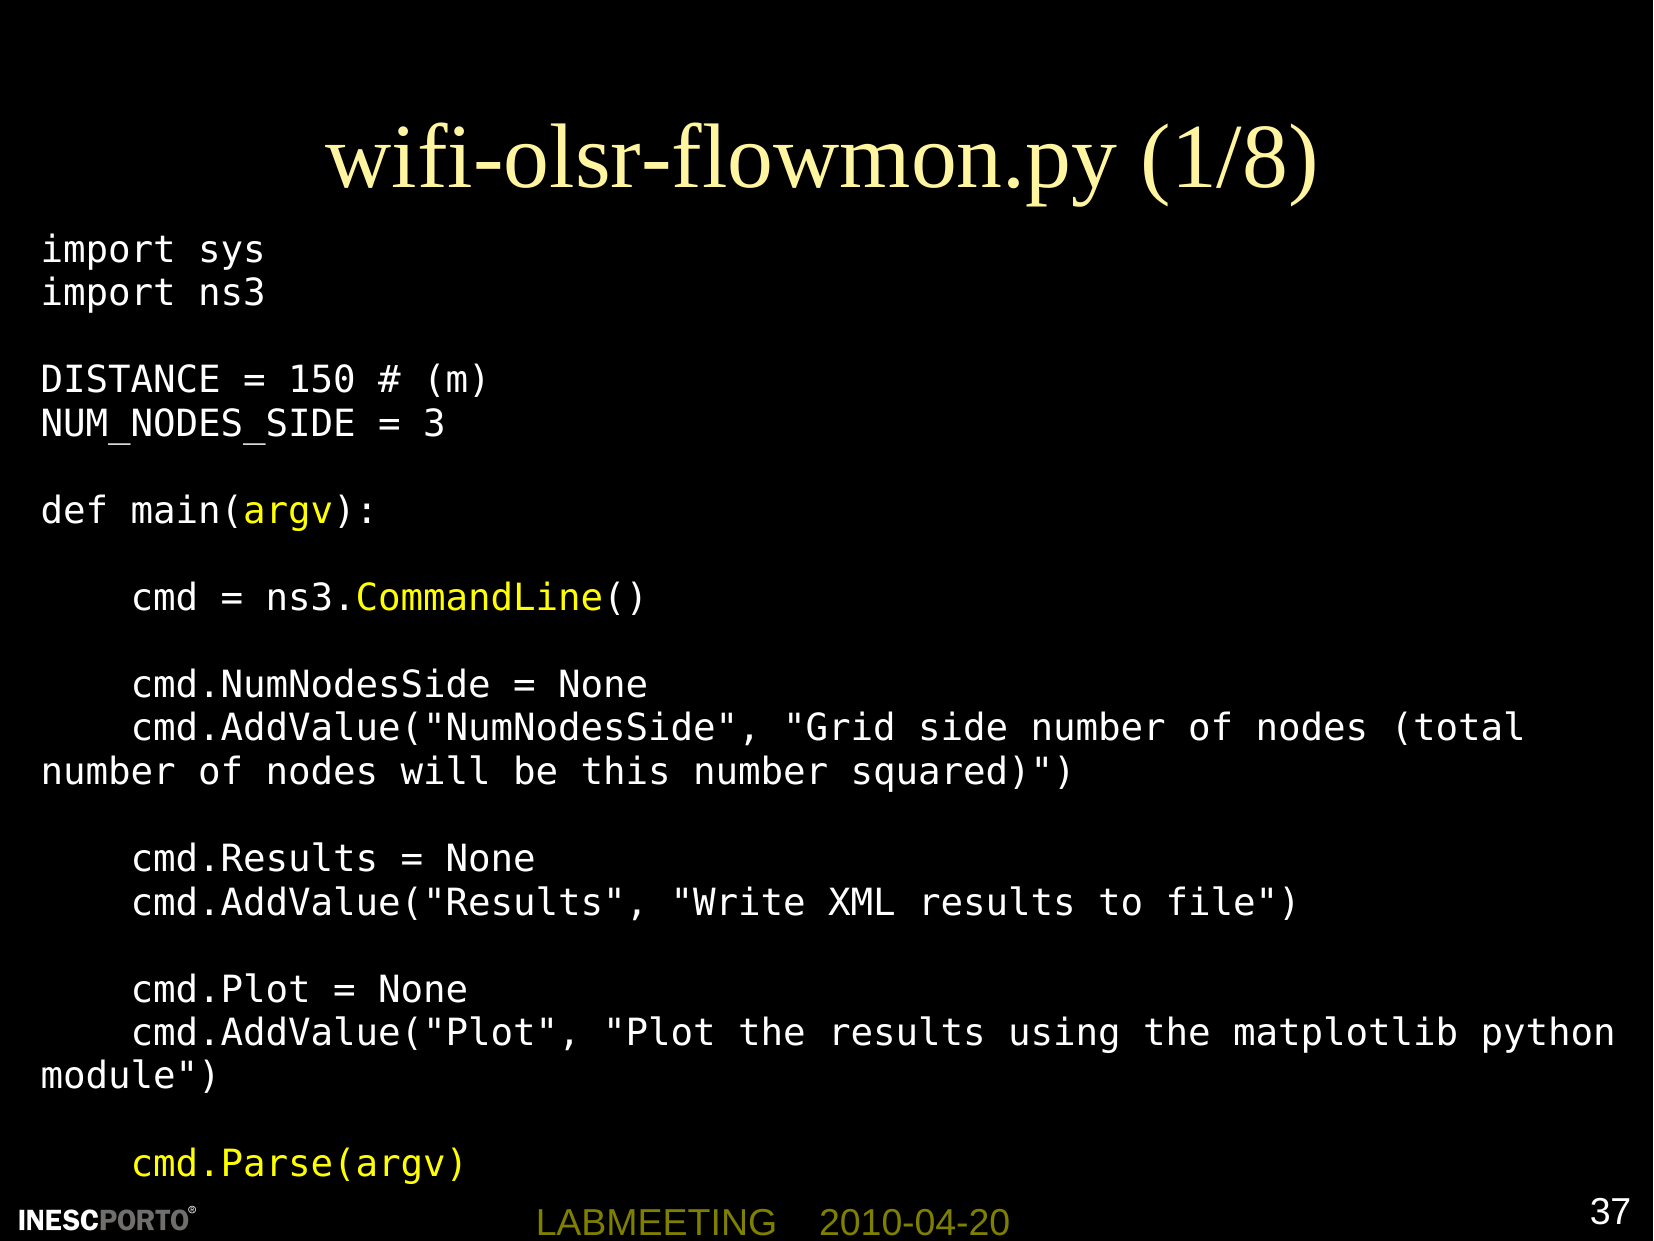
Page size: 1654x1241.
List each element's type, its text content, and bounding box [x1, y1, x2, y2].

picture [9, 1181, 201, 1241]
title wifi-olsr-flowmon.py (1/8) [40, 56, 1607, 219]
text_box import sys import ns3 DISTANCE = 150 # (m) NUM_NODES_SIDE = 3 def main(argv): cmd = ns3.CommandLine() cmd.NumNodesSide = None cmd.AddValue("NumNodesSide", "Grid side number of nodes (total number of nodes will be this number squared)") cmd.Results = None cmd.AddValue("Results", "Write XML results to file") cmd.Plot = None cmd.AddValue("Plot", "Plot the results using the matplotlib python module") cmd.Parse(argv) [25, 219, 1653, 1193]
